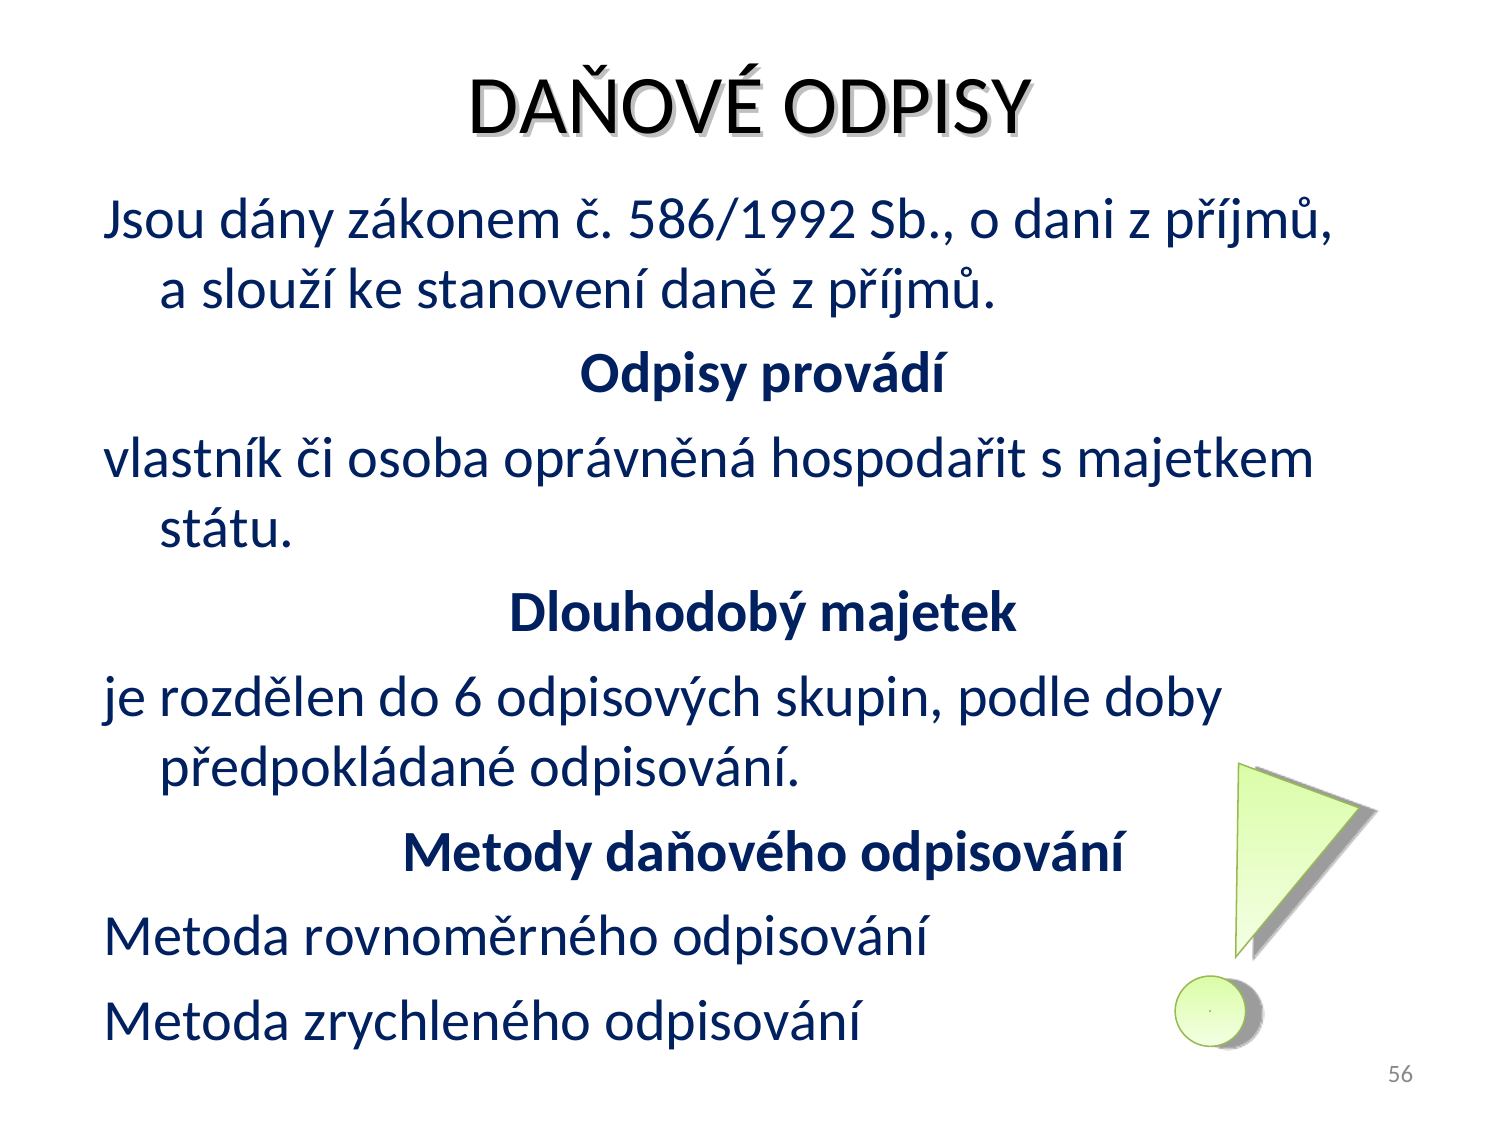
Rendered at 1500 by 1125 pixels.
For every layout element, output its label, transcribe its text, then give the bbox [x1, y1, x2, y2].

text_box <číslo> [1078, 1042, 1429, 1103]
list Jsou dány zákonem č. 586/1992 Sb., o dani z příjmů, a slouží ke stanovení daně z příjmů. Odpisy provádí vlastník či osoba oprávněná hospodařit s majetkem státu. Dlouhodobý majetek je rozdělen do 6 odpisových skupin, podle doby předpokládané odpisování. Metody daňového odpisování Metoda rovnoměrného odpisování Metoda zrychleného odpisování [88, 172, 1439, 1125]
text_box DAŇOVÉ ODPISY [419, 42, 1081, 159]
text_box [1175, 976, 1246, 1047]
text_box [1235, 763, 1360, 958]
